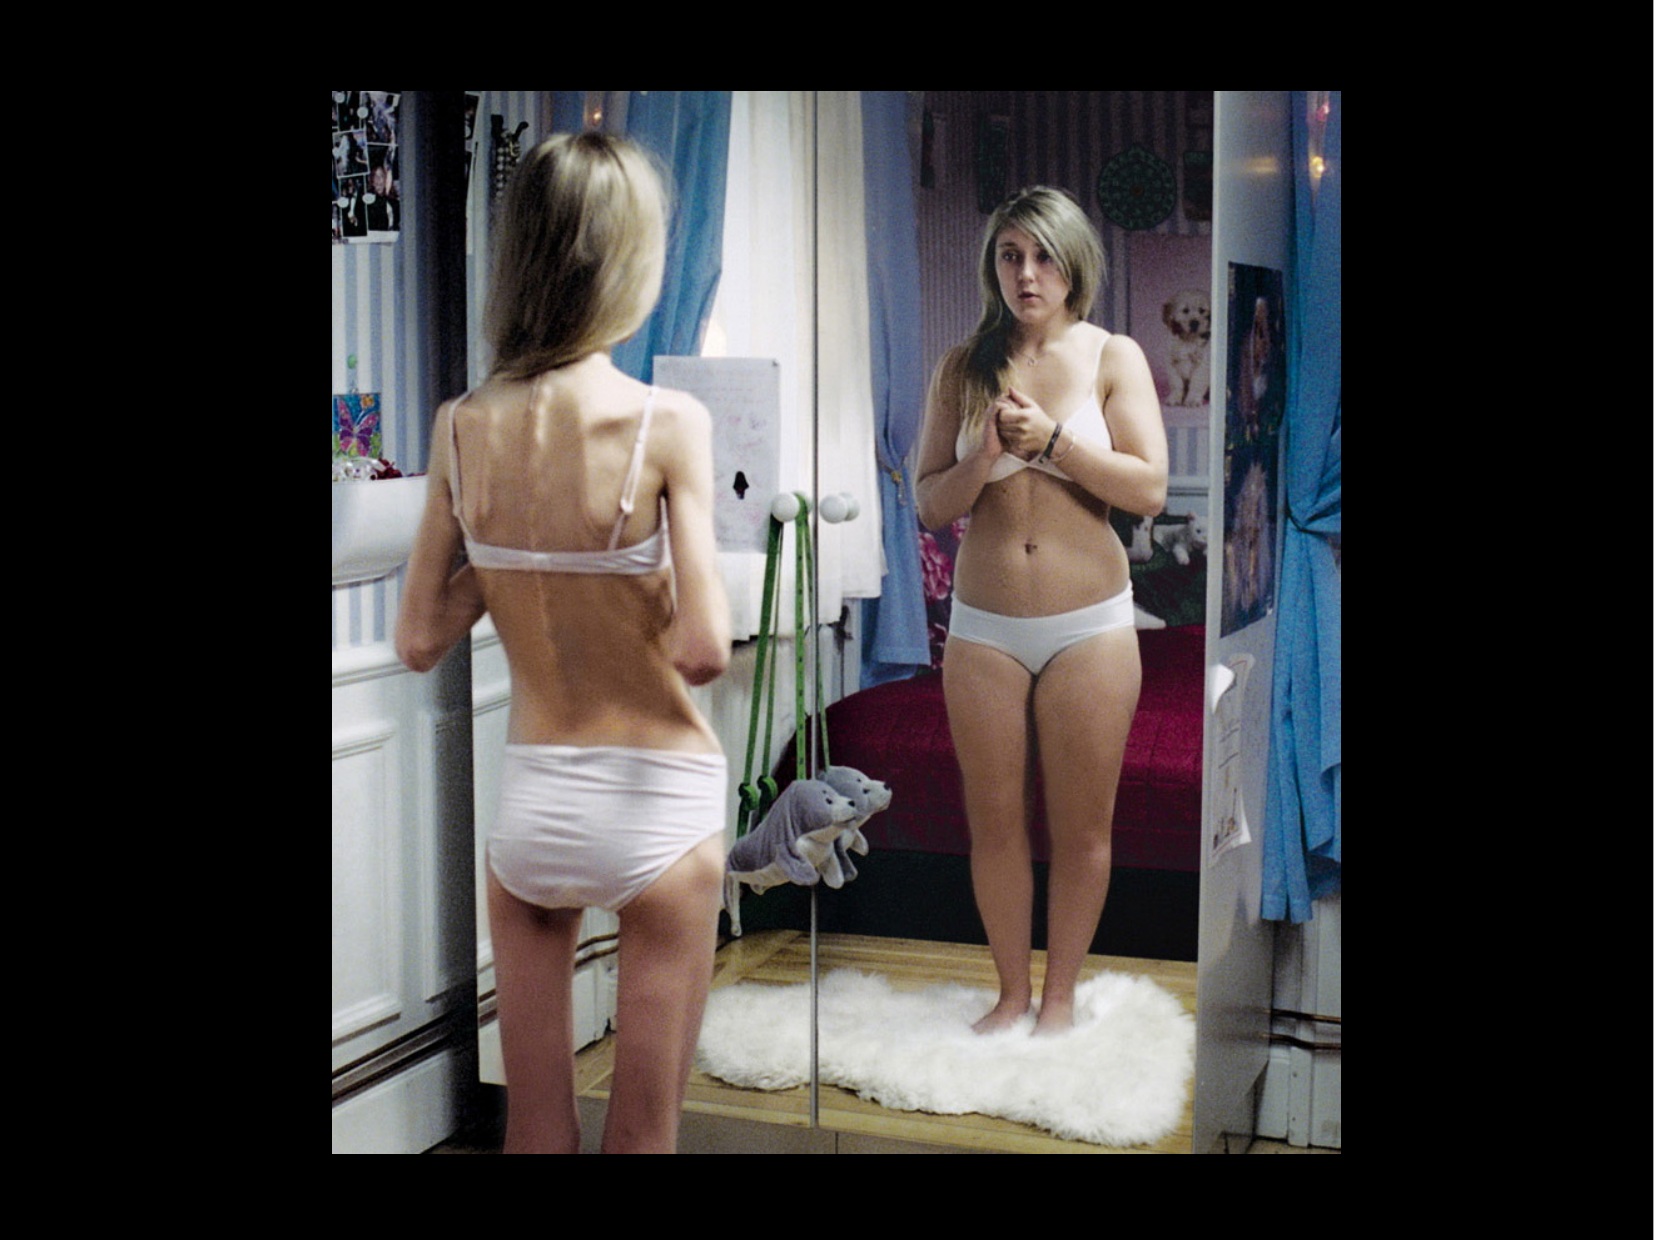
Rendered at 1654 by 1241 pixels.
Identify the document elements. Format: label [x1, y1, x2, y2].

picture [332, 91, 1341, 1154]
